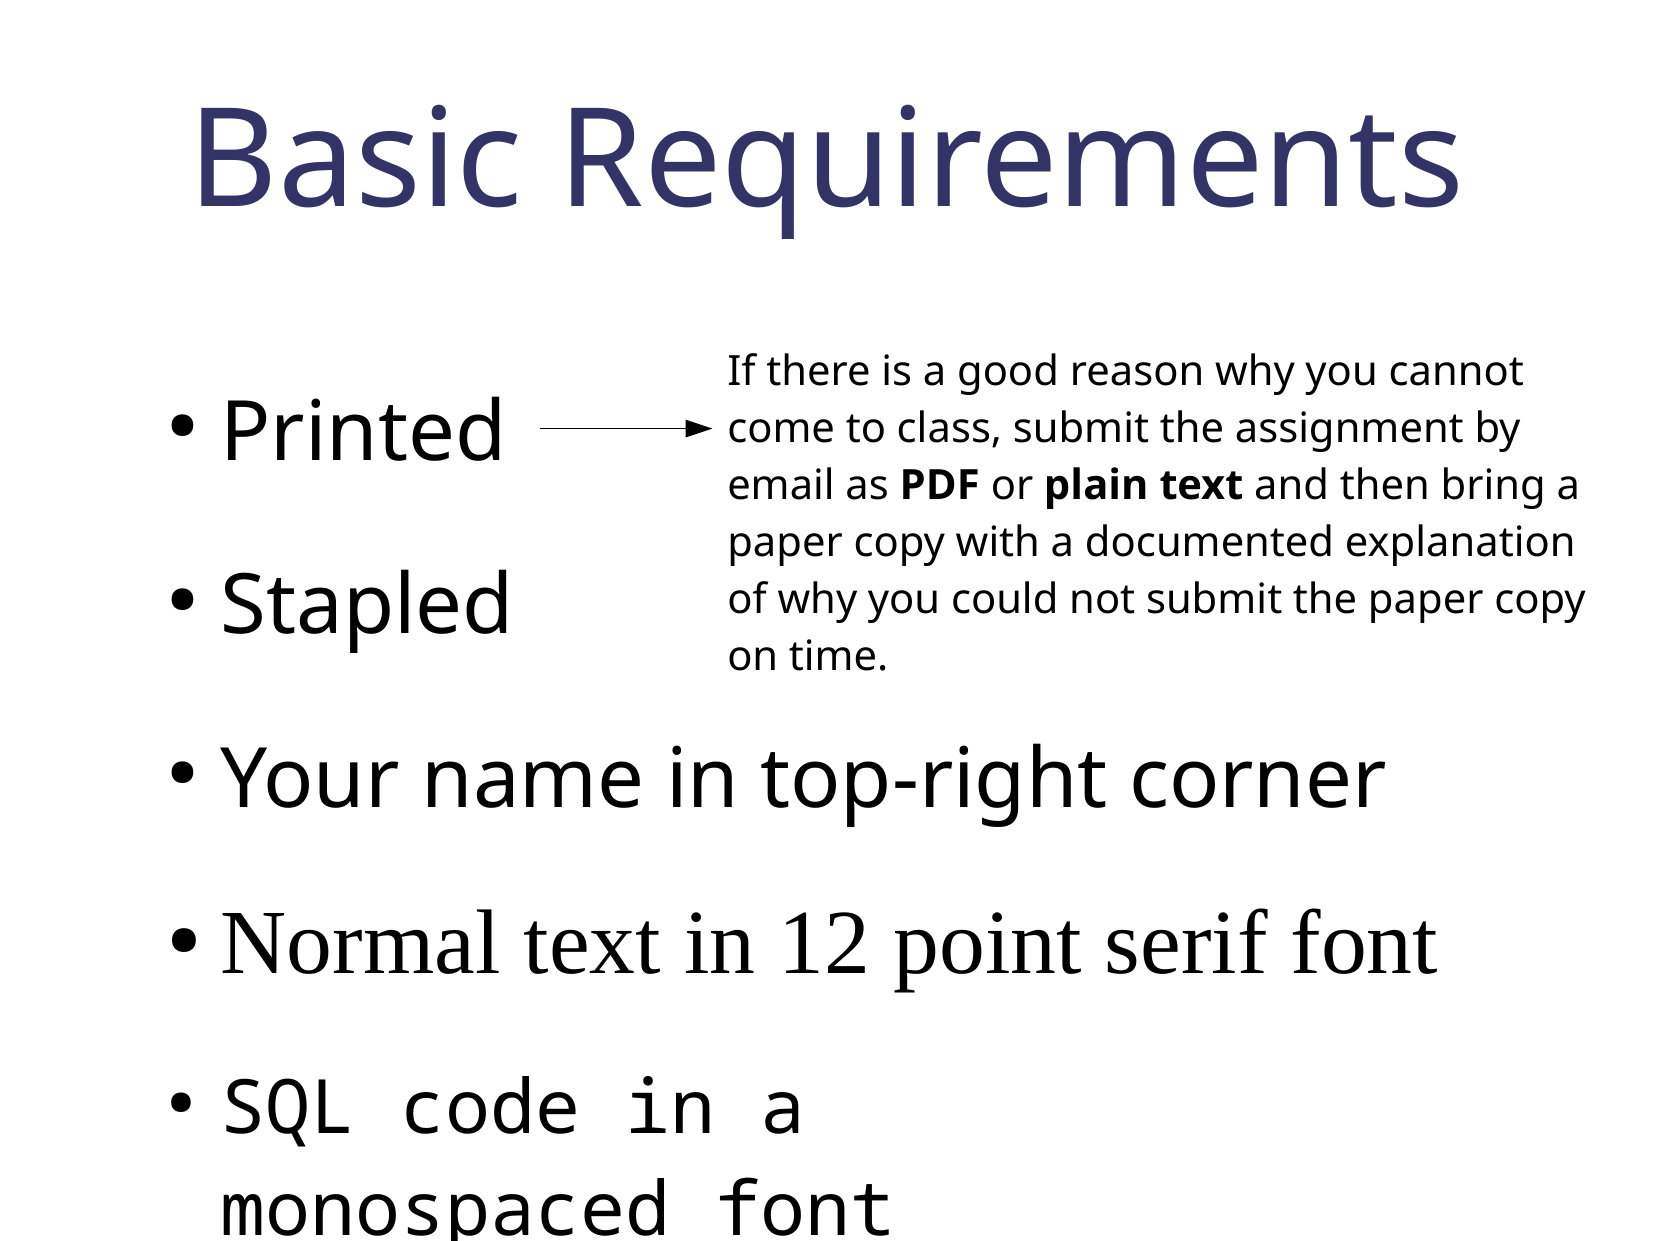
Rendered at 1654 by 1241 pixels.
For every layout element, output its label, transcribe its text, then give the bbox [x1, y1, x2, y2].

text_box If there is a good reason why you cannot come to class, submit the assignment by email as PDF or plain text and then bring a paper copy with a documented explanation of why you could not submit the paper copy on time. [712, 333, 1613, 653]
title Basic Requirements [82, 49, 1571, 257]
list Printed Stapled Your name in top-right corner Normal text in 12 point serif font SQL code in a monospaced font [150, 371, 1576, 1197]
